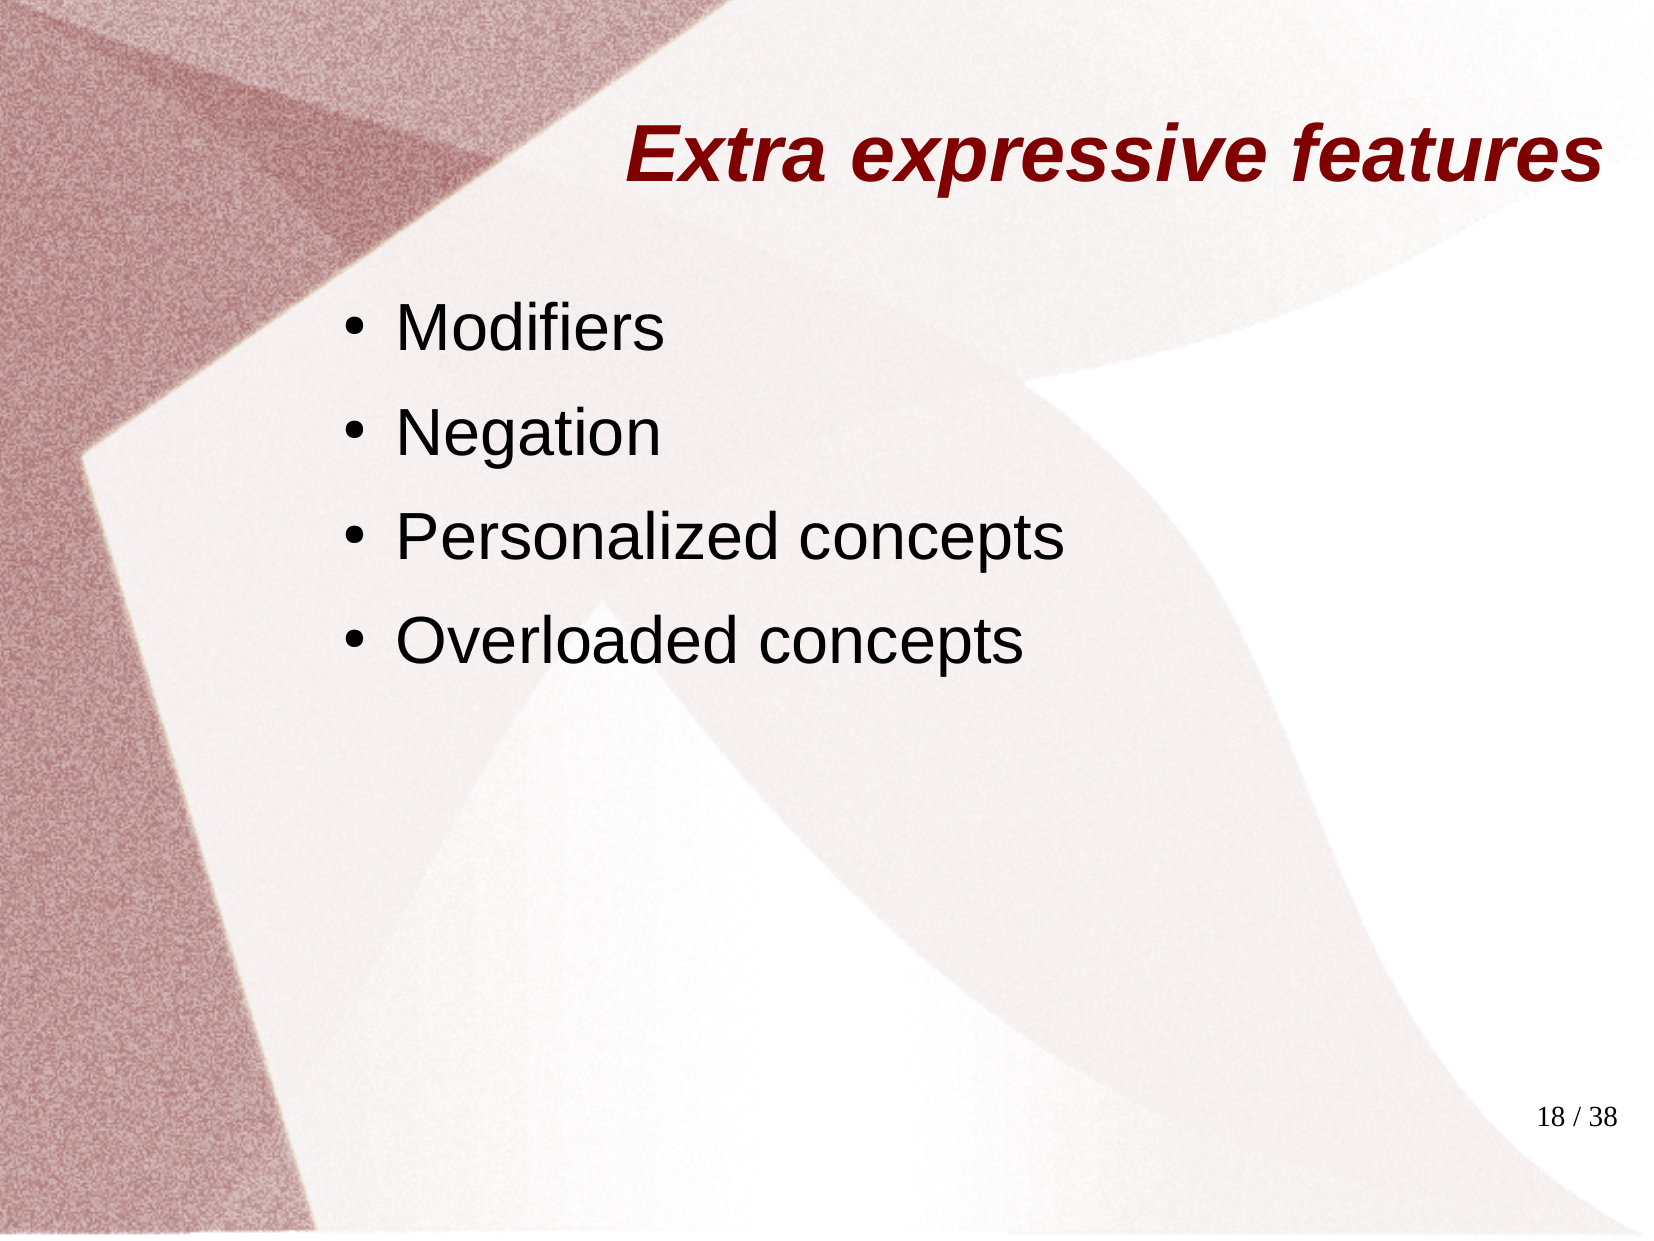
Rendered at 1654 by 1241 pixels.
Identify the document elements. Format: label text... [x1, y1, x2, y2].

title Extra expressive features [596, 49, 1607, 257]
picture [0, 0, 1654, 1241]
list Modifiers Negation Personalized concepts Overloaded concepts [324, 290, 1601, 1010]
